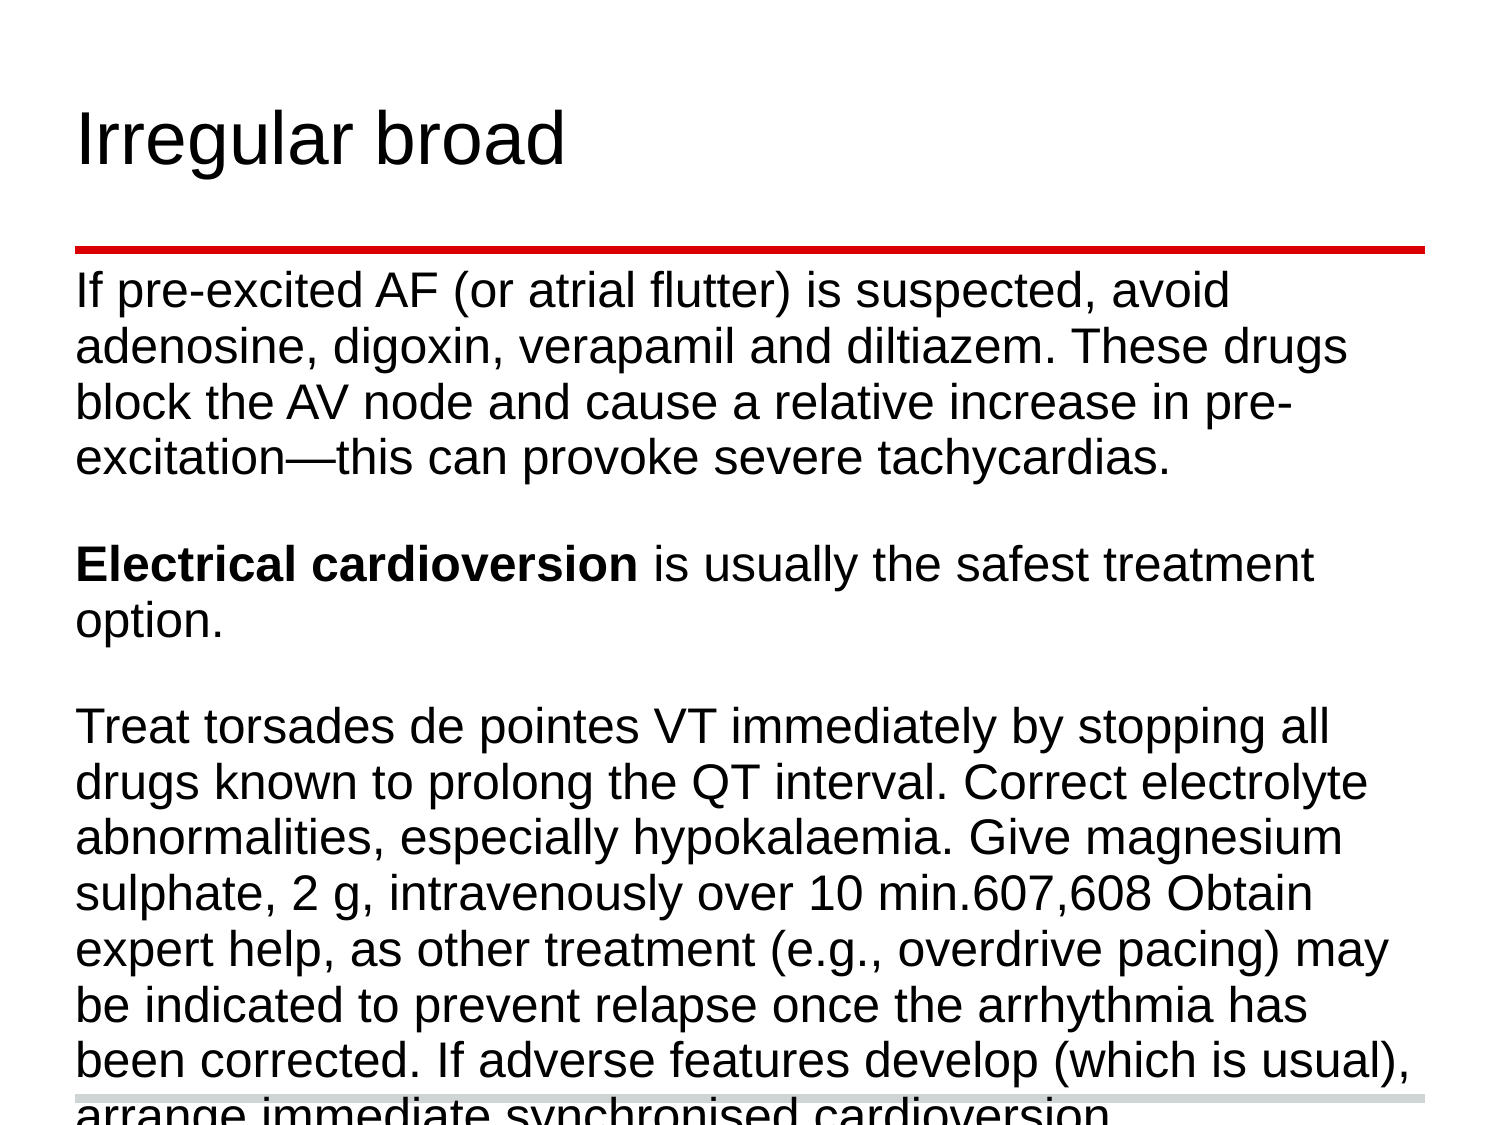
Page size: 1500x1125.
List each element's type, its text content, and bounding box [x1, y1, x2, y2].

list If pre-excited AF (or atrial flutter) is suspected, avoid adenosine, digoxin, verapamil and diltiazem. These drugs block the AV node and cause a relative increase in pre-excitation—this can provoke severe tachycardias. Electrical cardioversion is usually the safest treatment option. Treat torsades de pointes VT immediately by stopping all drugs known to prolong the QT interval. Correct electrolyte abnormalities, especially hypokalaemia. Give magnesium sulphate, 2 g, intravenously over 10 min.607,608 Obtain expert help, as other treatment (e.g., overdrive pacing) may be indicated to prevent relapse once the arrhythmia has been corrected. If adverse features develop (which is usual), arrange immediate synchronised cardioversion. If the patient becomes pulseless, attempt defibrillation immediately (cardiac arrest algorithm). [75, 262, 1425, 1125]
title Irregular broad [75, 45, 1425, 233]
